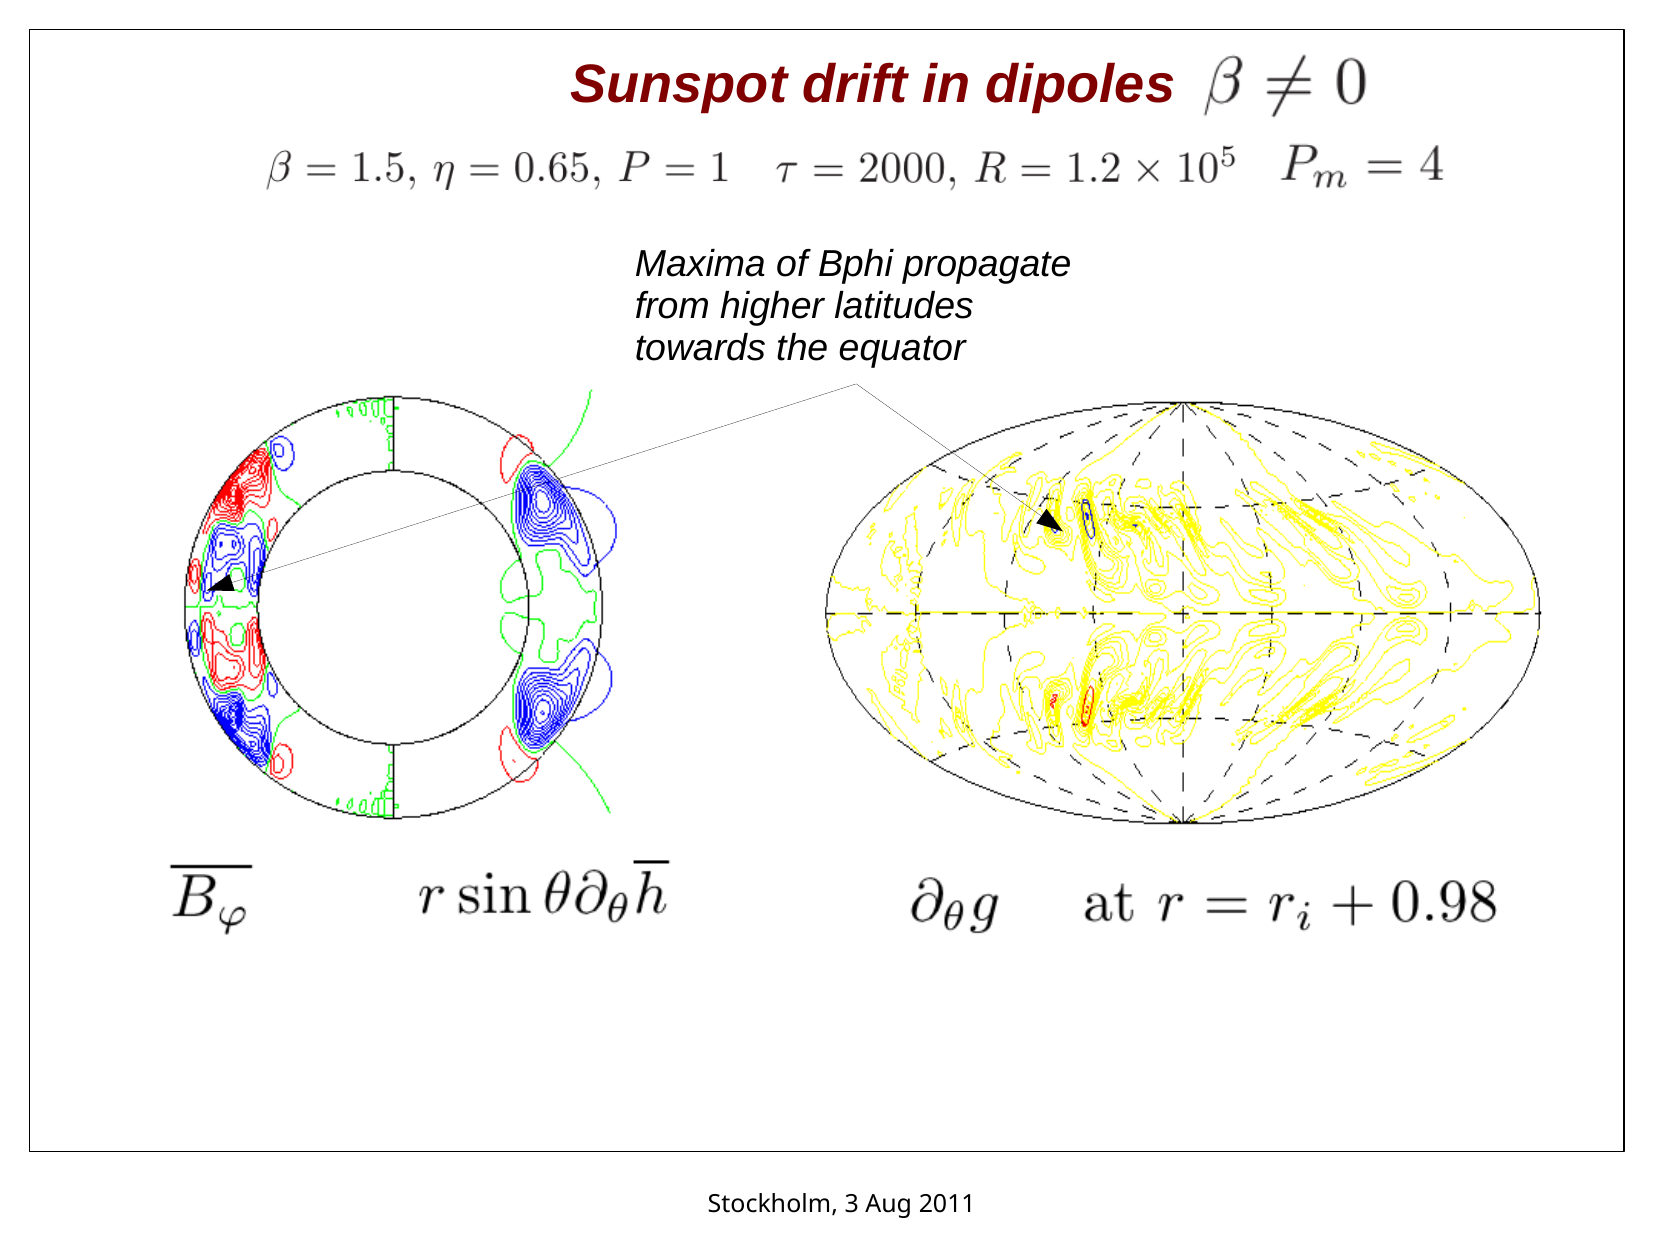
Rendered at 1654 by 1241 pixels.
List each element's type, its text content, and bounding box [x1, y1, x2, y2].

picture [1269, 135, 1455, 195]
text_box Sunspot drift in dipoles with [555, 42, 1087, 119]
text_box Maxima of Bphi propagate from higher latitudes towards the equator [620, 236, 1097, 329]
picture [259, 141, 733, 190]
picture [1190, 35, 1377, 126]
picture [814, 342, 823, 348]
picture [94, 295, 709, 944]
picture [814, 312, 1565, 944]
picture [767, 138, 1241, 193]
text_box Stockholm, 3 Aug 2011 [692, 1172, 961, 1226]
